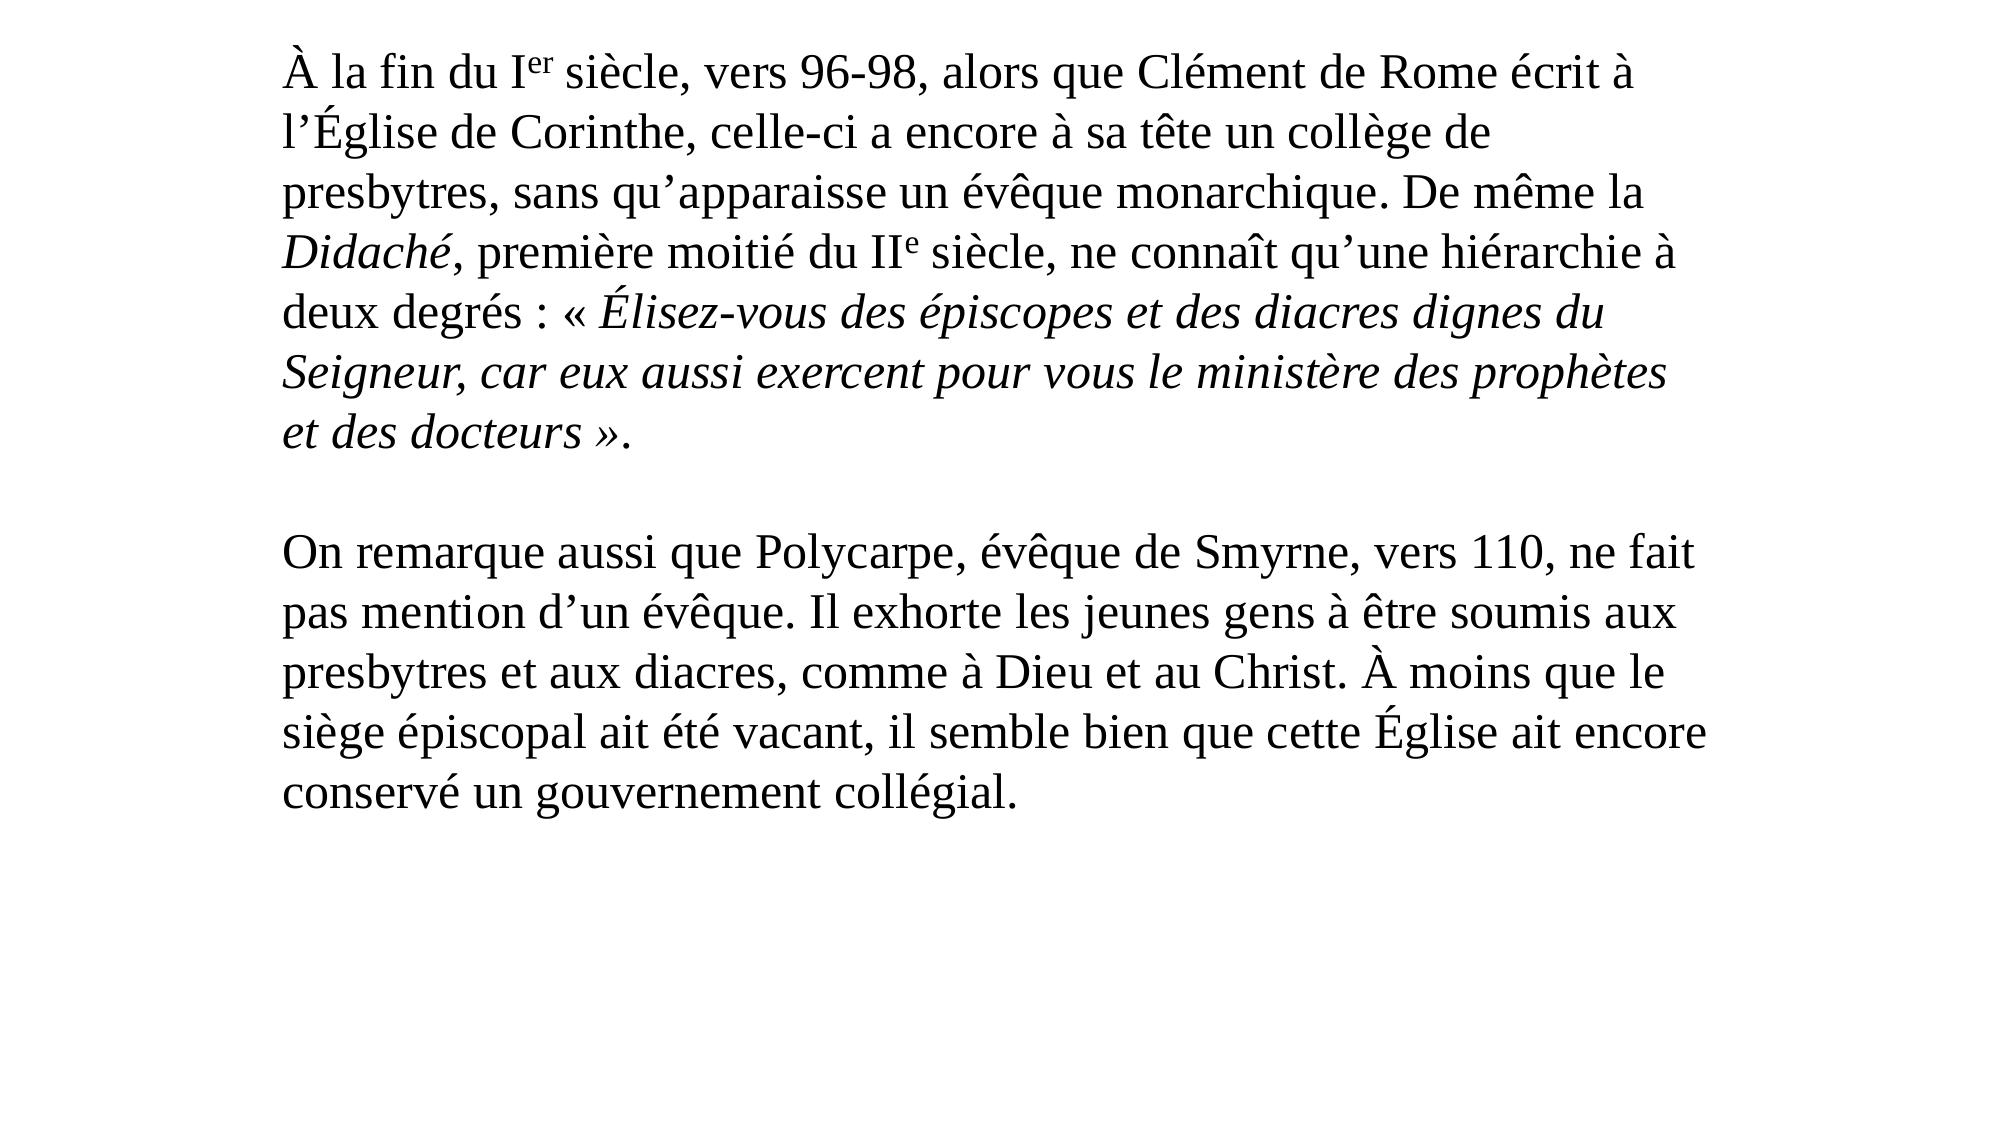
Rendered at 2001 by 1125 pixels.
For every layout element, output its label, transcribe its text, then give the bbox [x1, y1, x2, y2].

text_box À la fin du Ier siècle, vers 96-98, alors que Clément de Rome écrit à l’Église de Corinthe, celle-ci a encore à sa tête un collège de presbytres, sans qu’apparaisse un évêque monarchique. De même la Didaché, première moitié du IIe siècle, ne connaît qu’une hiérarchie à deux degrés : « Élisez-vous des épiscopes et des diacres dignes du Seigneur, car eux aussi exercent pour vous le ministère des prophètes et des docteurs ». On remarque aussi que Polycarpe, évêque de Smyrne, vers 110, ne fait pas mention d’un évêque. Il exhorte les jeunes gens à être soumis aux presbytres et aux diacres, comme à Dieu et au Christ. À moins que le siège épiscopal ait été vacant, il semble bien que cette Église ait encore conservé un gouvernement collégial. [267, 31, 1733, 834]
